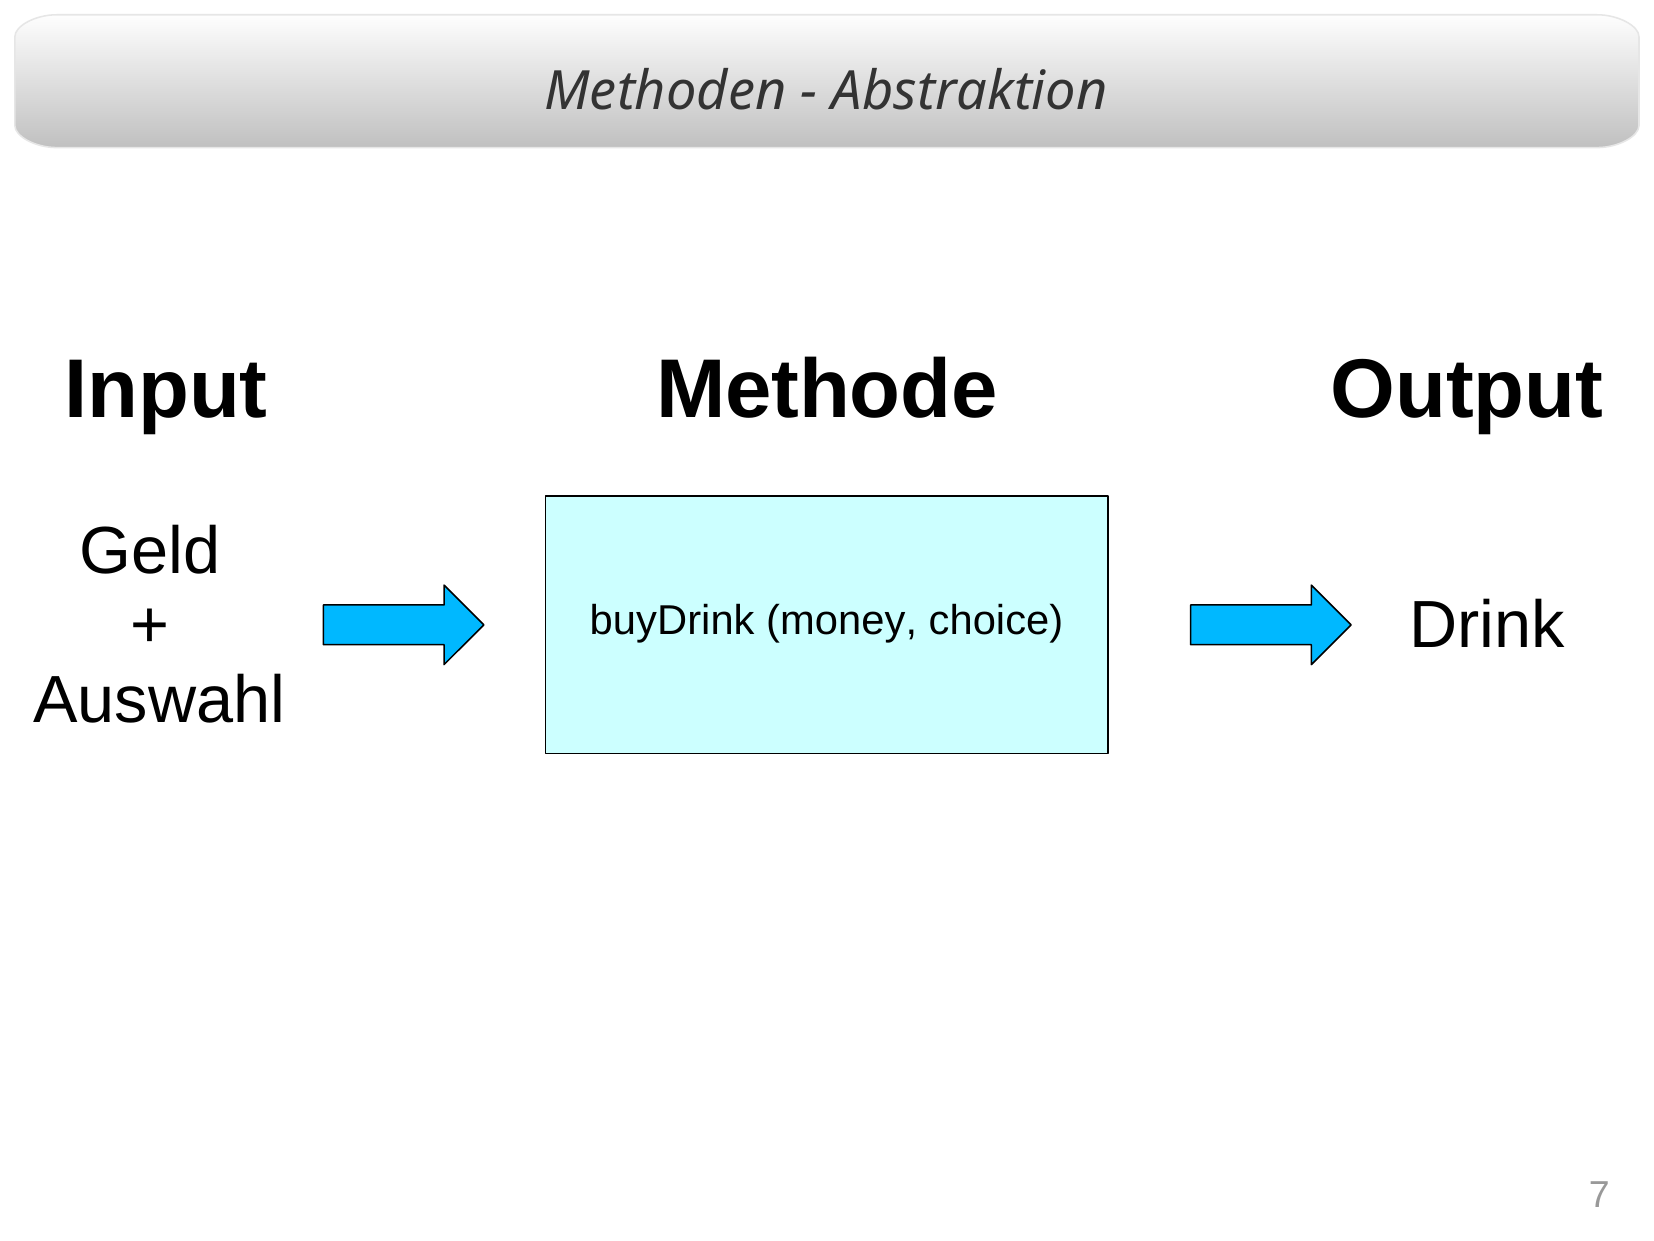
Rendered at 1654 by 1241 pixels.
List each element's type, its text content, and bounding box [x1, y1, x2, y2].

text_box [323, 585, 484, 665]
text_box [1190, 585, 1352, 665]
text_box Drink [1394, 580, 1581, 670]
title Methoden - Abstraktion [29, 29, 1624, 148]
text_box Geld + Auswahl [0, 505, 301, 745]
text_box Output [1316, 334, 1619, 443]
text_box Methode [641, 334, 1013, 443]
text_box Input [49, 334, 283, 443]
text_box buyDrink (money, choice) [545, 495, 1108, 754]
